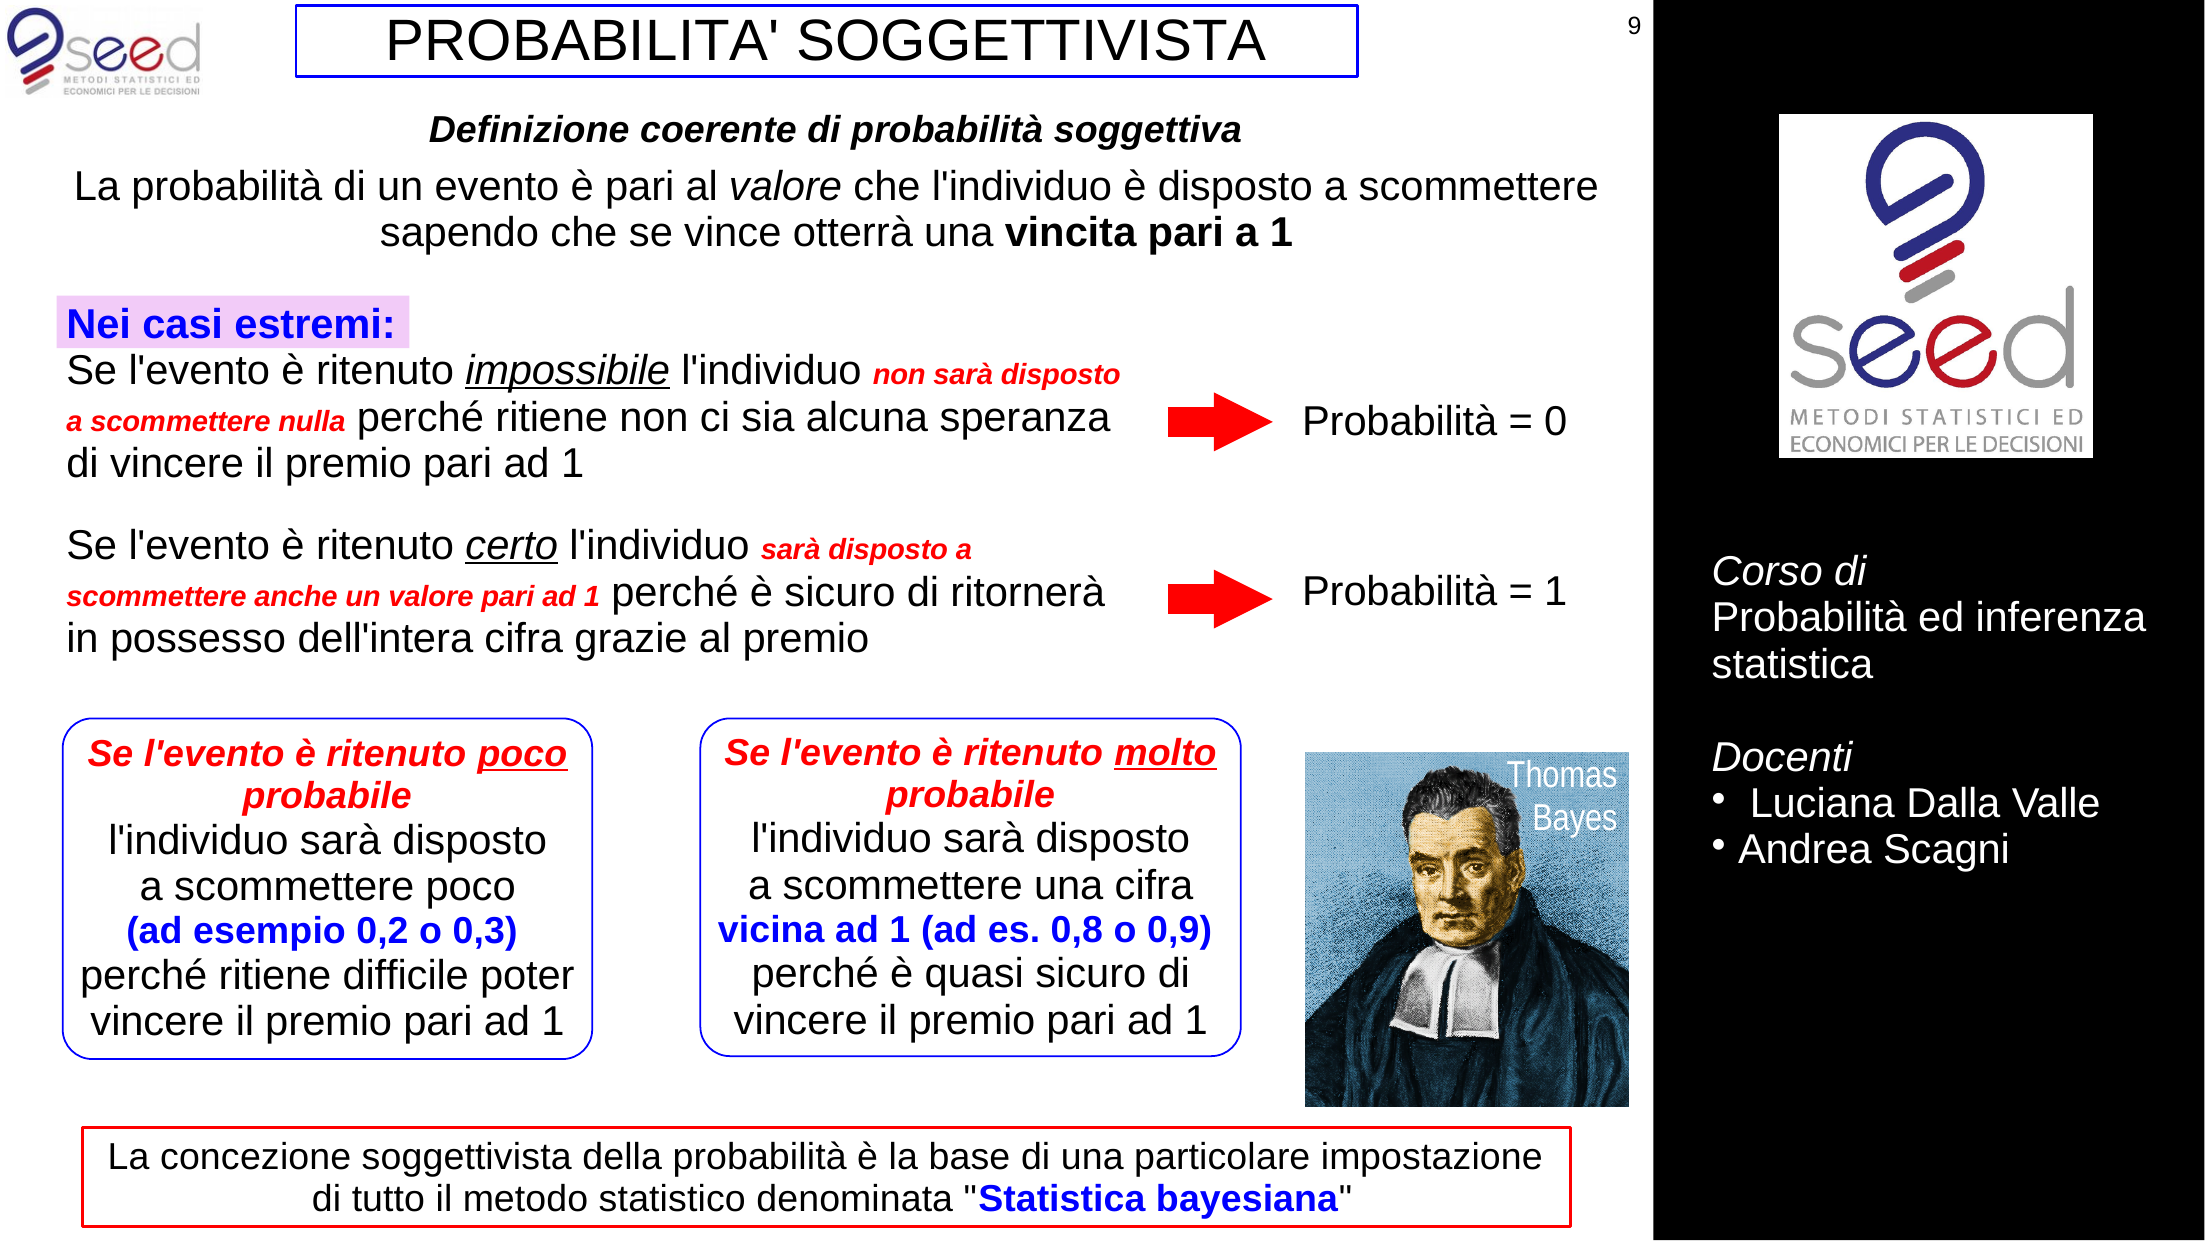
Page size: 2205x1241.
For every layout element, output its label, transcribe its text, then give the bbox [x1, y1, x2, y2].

text_box Thomas Bayes [1501, 752, 1618, 846]
text_box Se l'evento è ritenuto poco probabile l'individuo sarà disposto a scommettere poco (ad esempio 0,2 o 0,3) perché ritiene difficile poter vincere il premio pari ad 1 [62, 718, 593, 1060]
text_box Probabilità = 0 Probabilità = 1 [1276, 397, 1593, 622]
text_box La concezione soggettivista della probabilità è la base di una particolare impostazione di tutto il metodo statistico denominata "Statistica bayesiana" [82, 1127, 1571, 1227]
text_box [56, 295, 410, 349]
text_box Definizione coerente di probabilità soggettiva La probabilità di un evento è pari al valore che l'individuo è disposto a scommettere sapendo che se vince otterrà una vincita pari a 1 [73, 108, 1612, 263]
text_box PROBABILITA' SOGGETTIVISTA [295, 5, 1358, 77]
picture [1779, 114, 2093, 458]
picture [1305, 752, 1629, 1107]
text_box Se l'evento è ritenuto molto probabile l'individuo sarà disposto a scommettere una cifra vicina ad 1 (ad es. 0,8 o 0,9) perché è quasi sicuro di vincere il premio pari ad 1 [700, 718, 1241, 1057]
text_box Nei casi estremi: Se l'evento è ritenuto impossibile l'individuo non sarà disposto a scommettere nulla perché ritiene non ci sia alcuna speranza di vincere il premio pari ad 1 Se l'evento è ritenuto certo l'individuo sarà disposto a scommettere anche un valore pari ad 1 perché è sicuro di ritornerà in possesso dell'intera cifra grazie al premio [66, 300, 1137, 673]
picture [5, 5, 203, 98]
